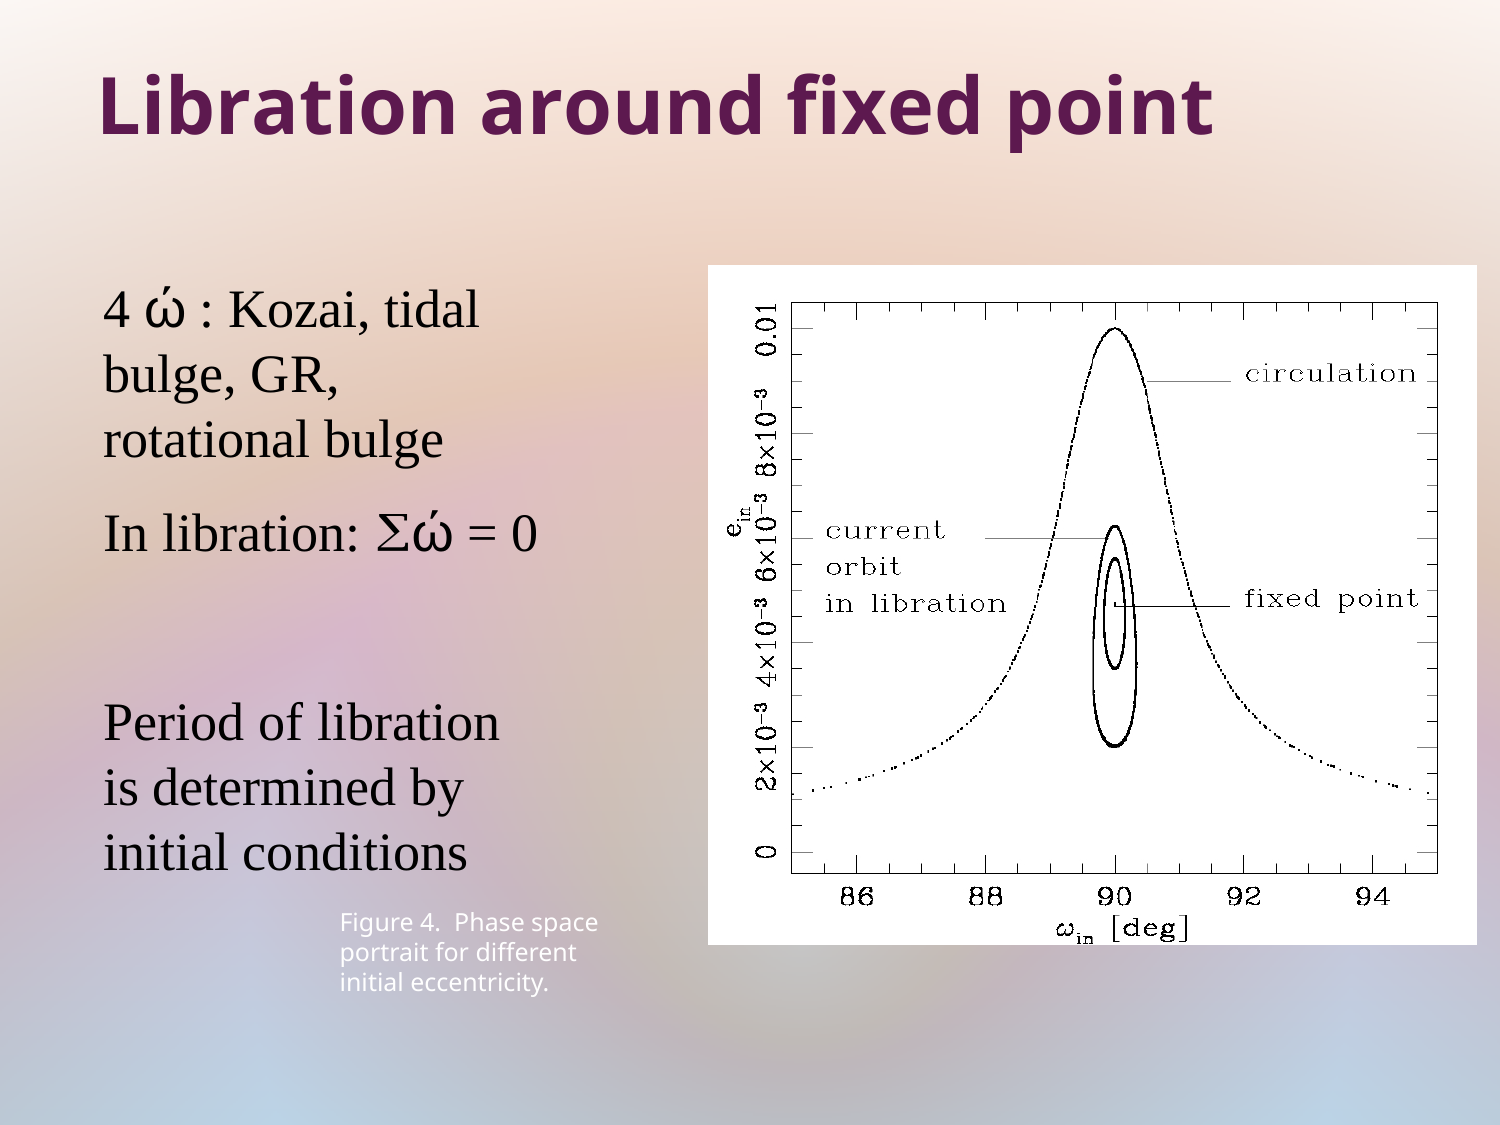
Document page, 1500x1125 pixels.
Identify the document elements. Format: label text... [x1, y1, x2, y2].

title Libration around fixed point [62, 47, 1250, 236]
picture [0, 0, 1500, 1125]
list 4 ώ : Kozai, tidal bulge, GR, rotational bulge In libration: ώ = 0 Period of libration is determined by initial conditions [88, 265, 561, 889]
text_box Figure 4. Phase space portrait for different initial eccentricity. [324, 899, 663, 1004]
